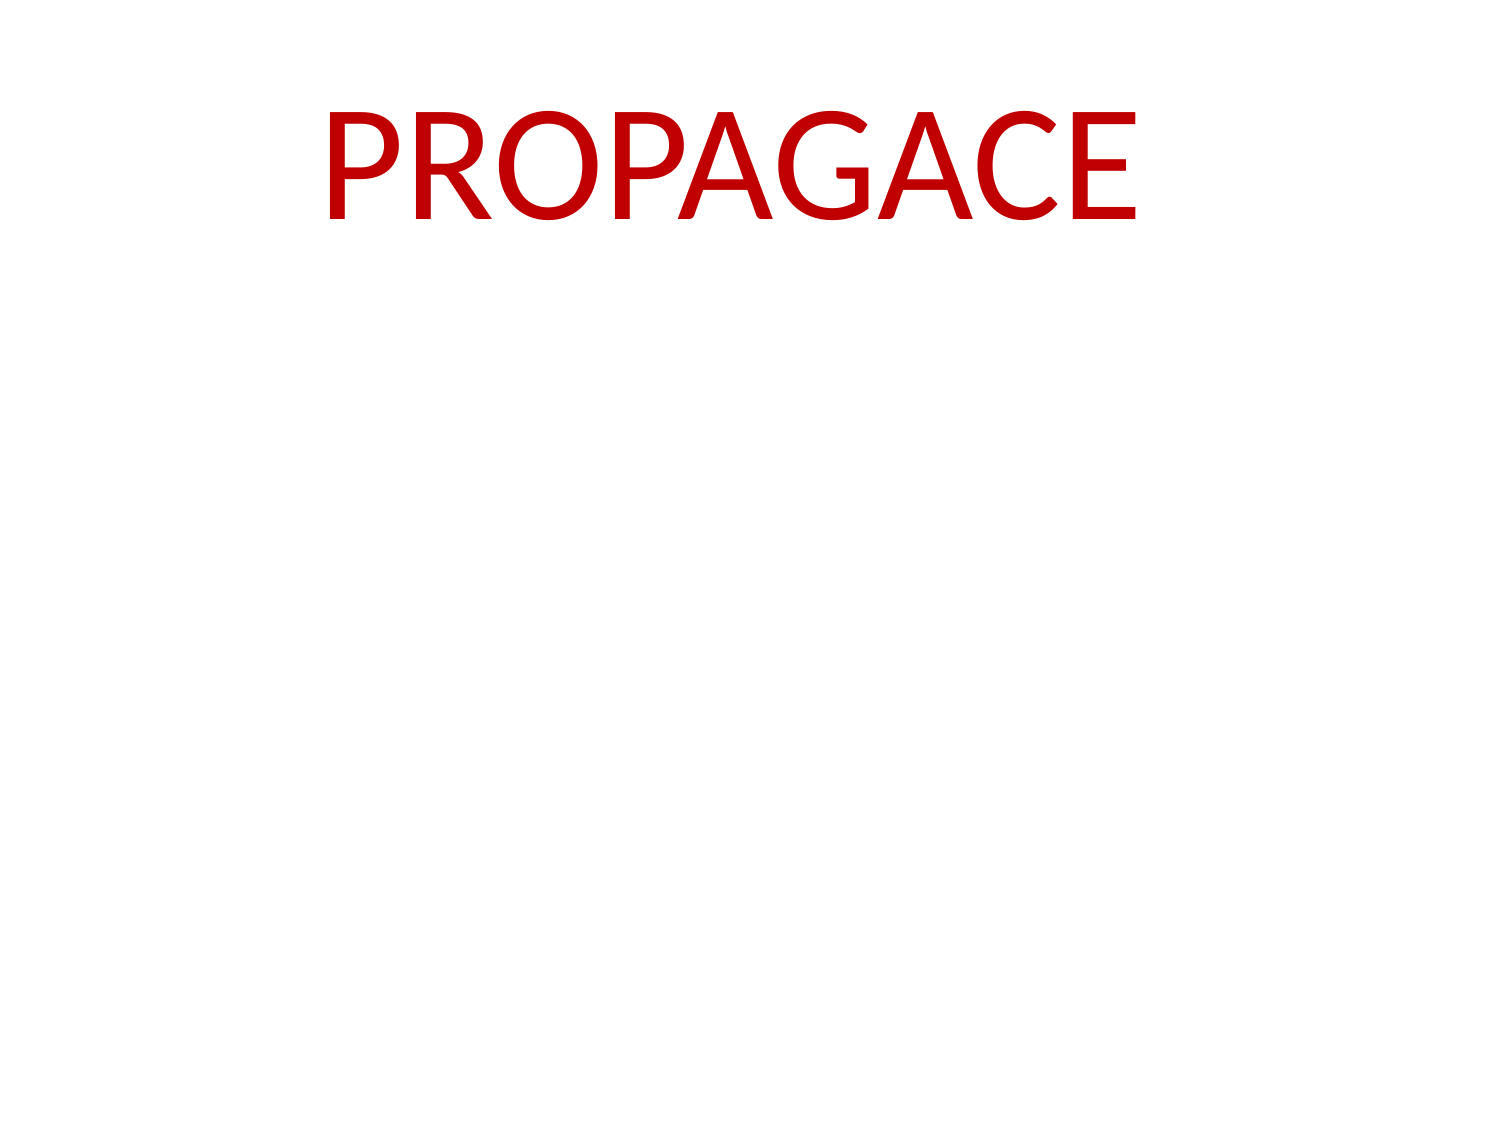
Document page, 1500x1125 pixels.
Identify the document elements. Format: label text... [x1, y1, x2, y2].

title PROPAGACE [75, 45, 1425, 953]
